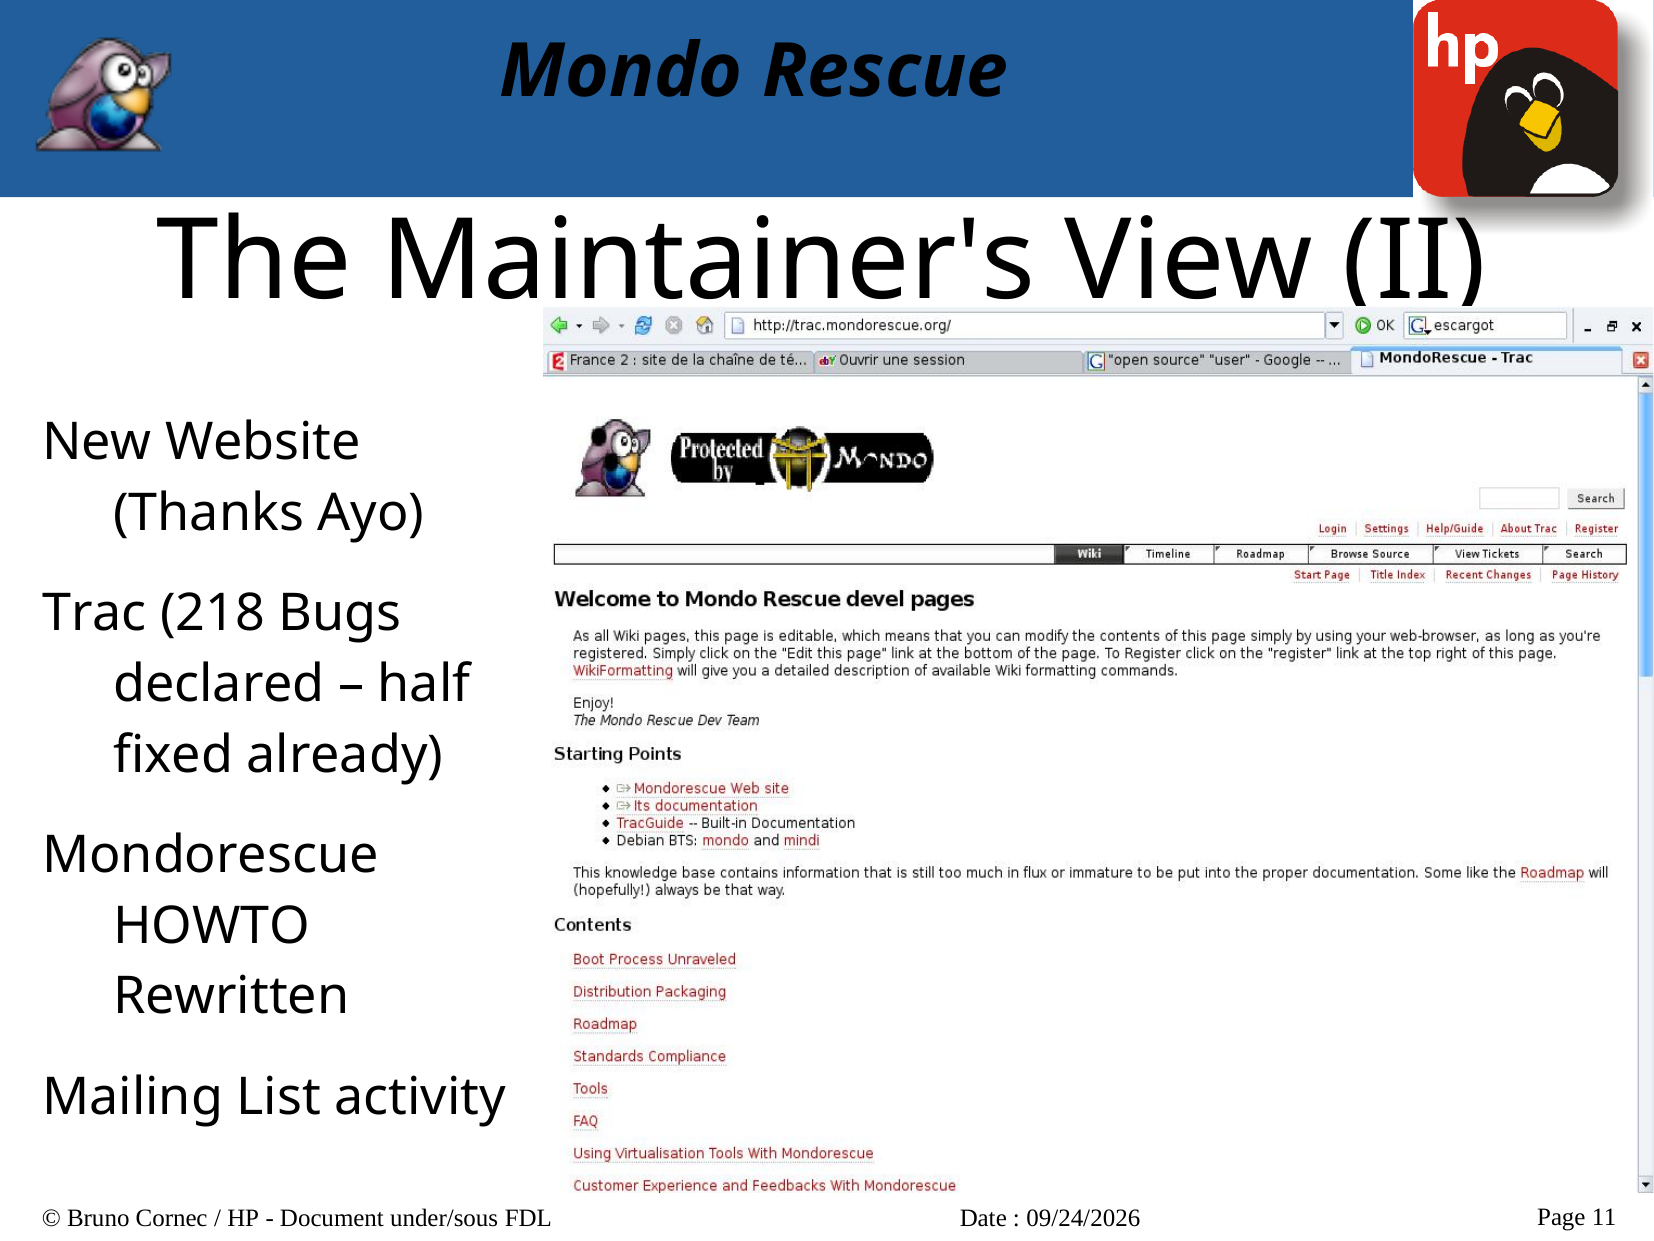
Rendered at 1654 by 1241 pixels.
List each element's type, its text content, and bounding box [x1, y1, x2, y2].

picture [1413, 0, 1654, 235]
text_box The Maintainer's View (II) [156, 178, 1521, 318]
picture [0, 0, 211, 199]
list New Website (Thanks Ayo) Trac (218 Bugs declared – half fixed already) Mondorescue HOWTO Rewritten Mailing List activity [30, 404, 547, 1241]
picture [543, 306, 1654, 1193]
